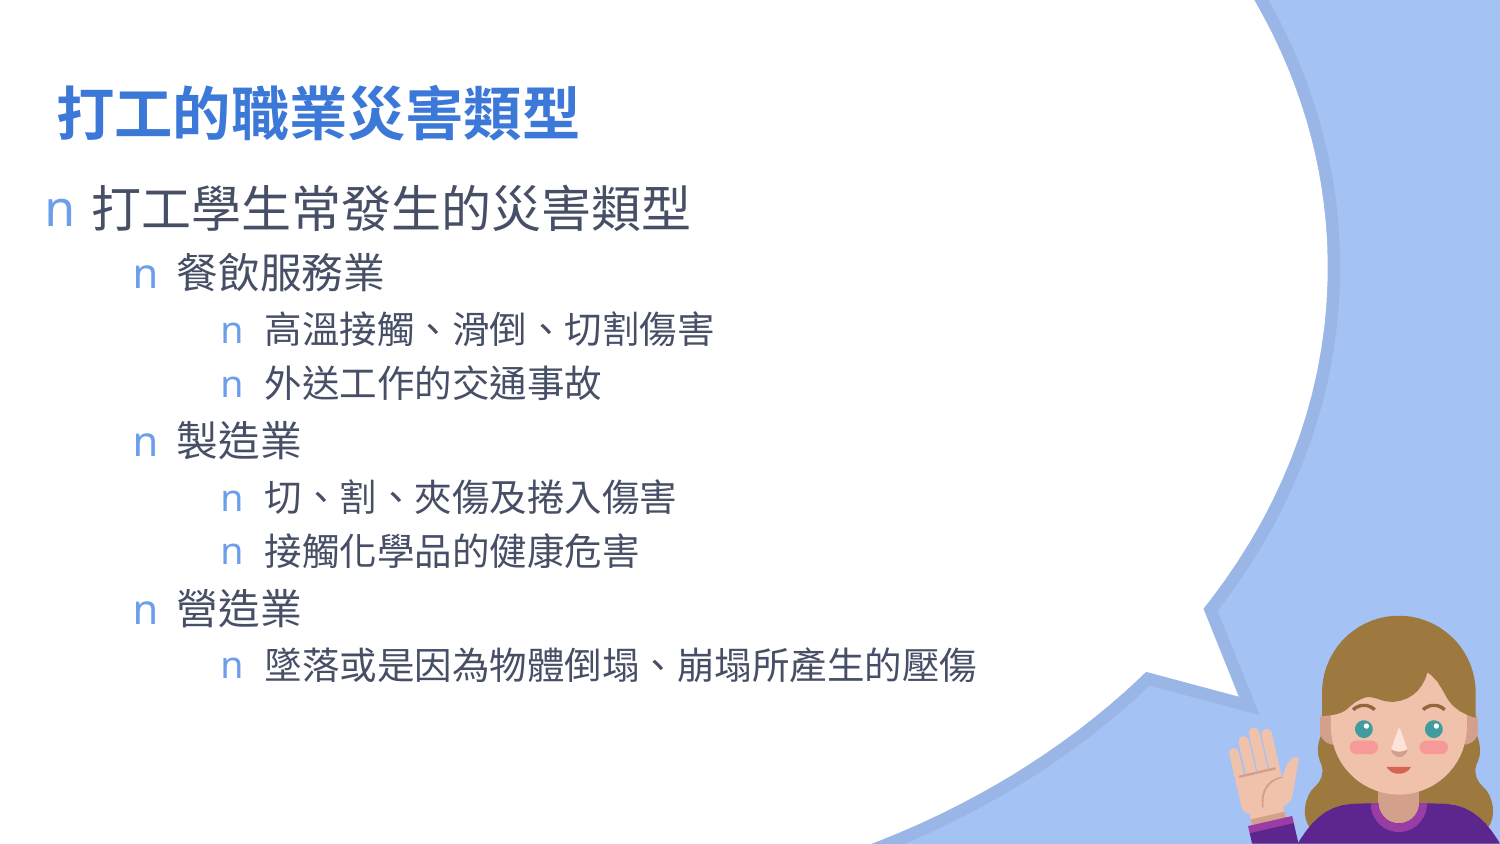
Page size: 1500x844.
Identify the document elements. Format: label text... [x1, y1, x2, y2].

subtitle 打工學生常發生的災害類型 餐飲服務業 高溫接觸、滑倒、切割傷害 外送工作的交通事故 製造業 切、割、夾傷及捲入傷害 接觸化學品的健康危害 營造業 墜落或是因為物體倒塌、崩塌所產生的壓傷 [29, 150, 1152, 694]
title 打工的職業災害類型 [41, 32, 1022, 162]
text_box [1229, 615, 1500, 844]
